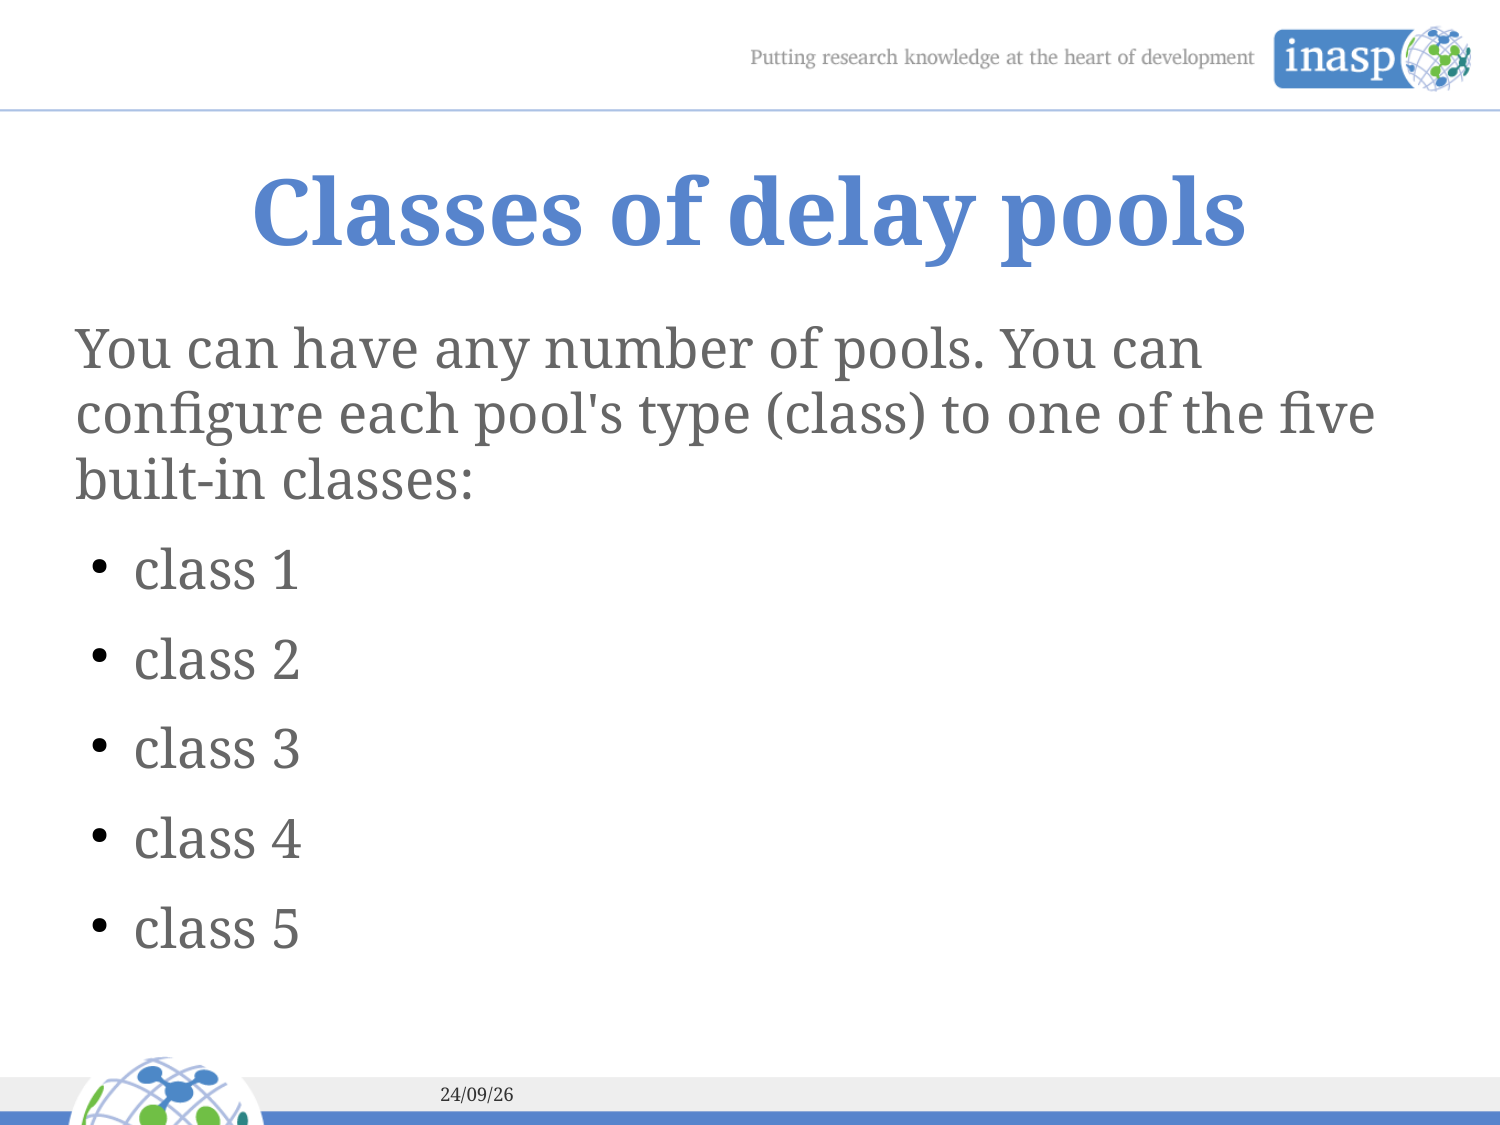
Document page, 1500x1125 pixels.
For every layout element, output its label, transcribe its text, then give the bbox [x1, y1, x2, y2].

title Classes of delay pools [75, 129, 1426, 313]
list You can have any number of pools. You can configure each pool's type (class) to one of the five built-in classes: class 1 a single unified bucket which is used for all requests from hosts subject to the pool.a single unified bucket which is used for all requests from hosts subject to the pool. class 2 one unified bucket and 255 buckets, one for each host on an 8-bit network (IPv4 class C).one unified bucket and 255 buckets, one for each host on an 8-bit network (IPv4 class C). class 3 contains 255 buckets for the subnets in a 16-bit network, and individual buckets for every host on these networks (IPv4 class B).contains 255 buckets for the subnets in a 16-bit network, and individual buckets for every host on these networks (IPv4 class B). class 4 as class 3 but in addition have per authenticated user buckets, one per user.as class 3 but in addition have per authenticated user buckets, one per user. class 5 custom class based on tag values returned by external_acl_type helpers in http_access. One bucket per used tag value.custom class based on tag values returned by external_acl_type helpers in http_access. One bucket per used tag value. [75, 313, 1426, 967]
picture [0, 0, 1500, 1125]
